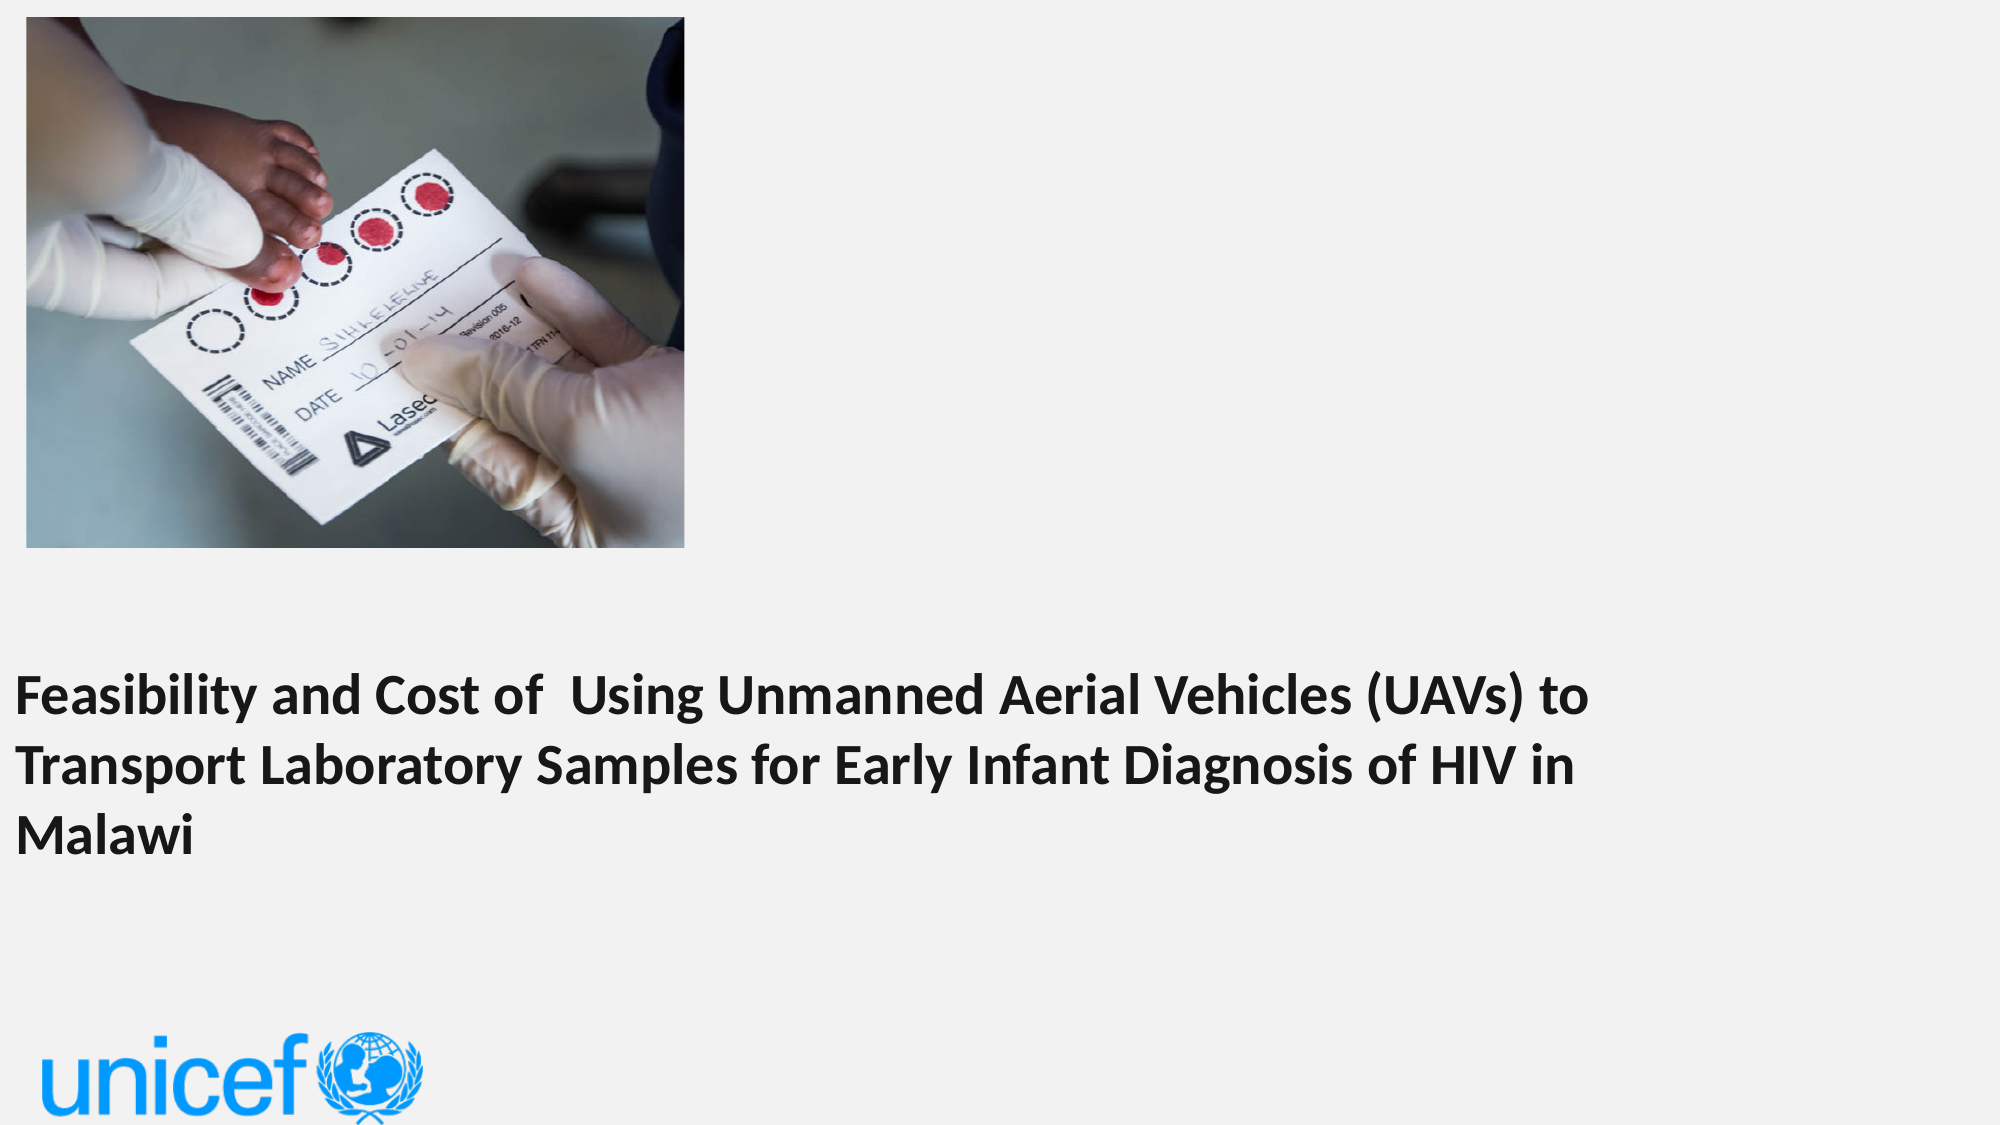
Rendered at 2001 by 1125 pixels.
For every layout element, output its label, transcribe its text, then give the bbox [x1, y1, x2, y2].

list Feasibility and Cost of Using Unmanned Aerial Vehicles (UAVs) to Transport Laboratory Samples for Early Infant Diagnosis of HIV in Malawi [0, 649, 1725, 999]
picture [42, 1032, 423, 1125]
picture [26, 17, 685, 548]
